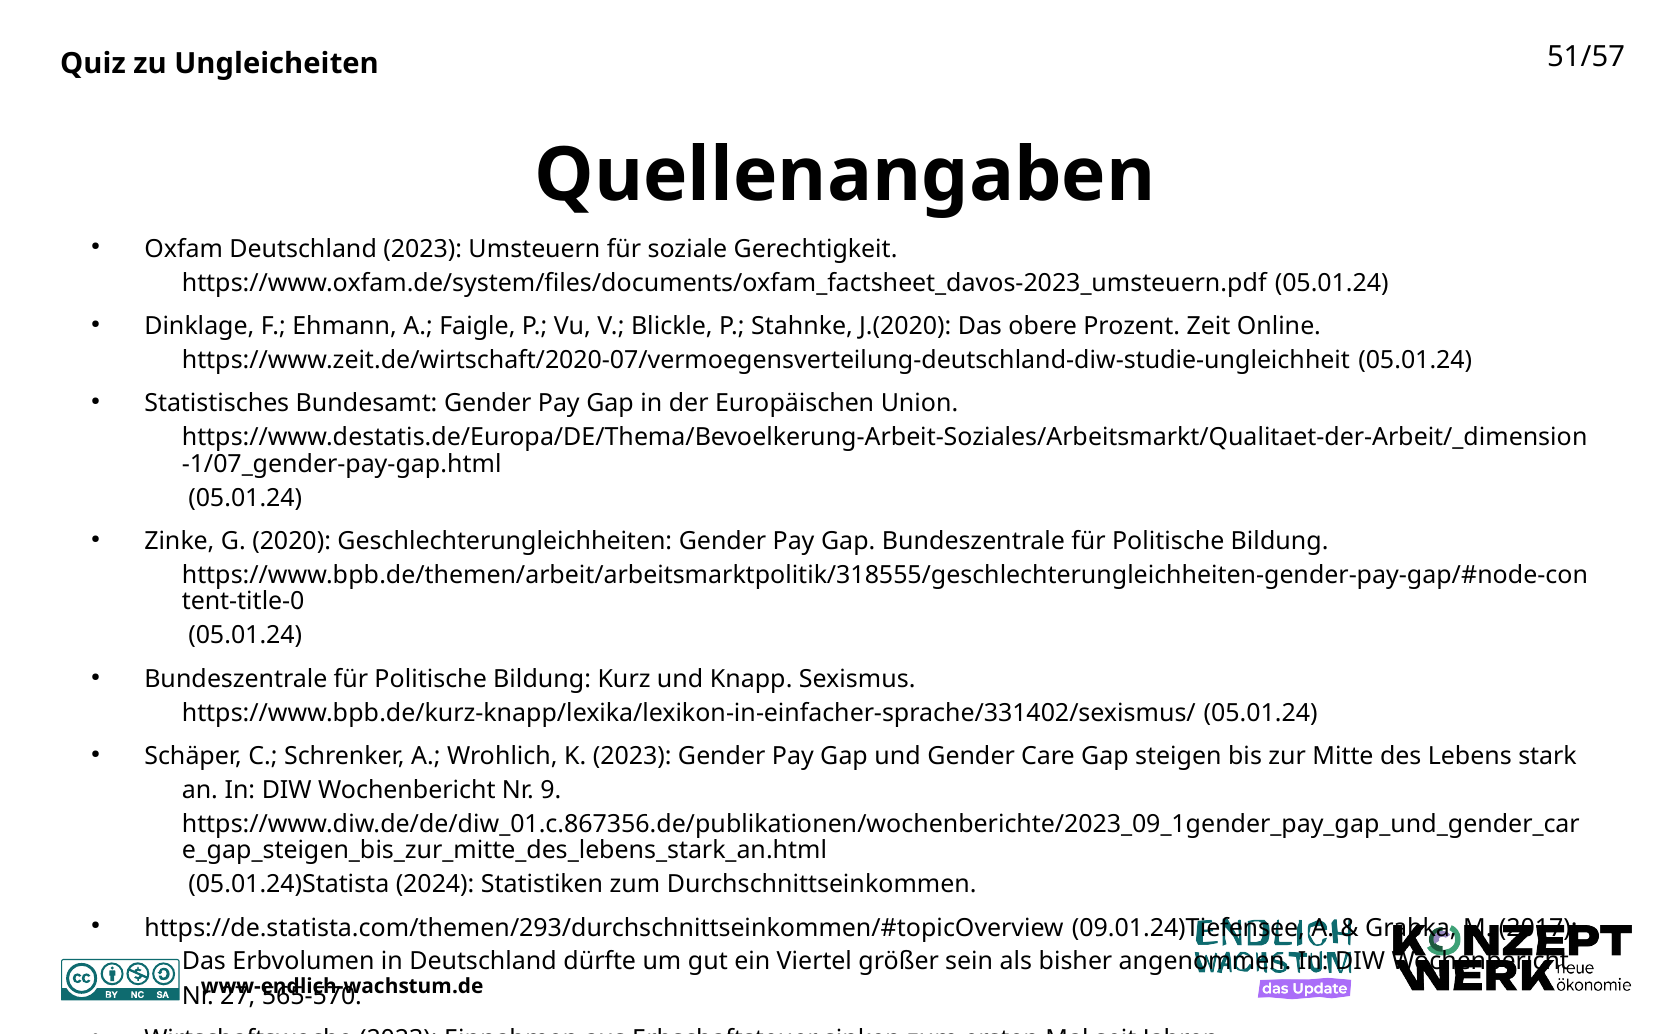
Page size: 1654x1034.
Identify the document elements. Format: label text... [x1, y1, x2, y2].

title Quellenangaben [101, 84, 1590, 230]
list Oxfam Deutschland (2023): Umsteuern für soziale Gerechtigkeit. https://www.oxfam.de/system/files/documents/oxfam_factsheet_davos-2023_umsteuern.pdf (05.01.24) Dinklage, F.; Ehmann, A.; Faigle, P.; Vu, V.; Blickle, P.; Stahnke, J.(2020): Das obere Prozent. Zeit Online. https://www.zeit.de/wirtschaft/2020-07/vermoegensverteilung-deutschland-diw-studie-ungleichheit (05.01.24) Statistisches Bundesamt: Gender Pay Gap in der Europäischen Union. https://www.destatis.de/Europa/DE/Thema/Bevoelkerung-Arbeit-Soziales/Arbeitsmarkt/Qualitaet-der-Arbeit/_dimension-1/07_gender-pay-gap.html (05.01.24) Zinke, G. (2020): Geschlechterungleichheiten: Gender Pay Gap. Bundeszentrale für Politische Bildung. https://www.bpb.de/themen/arbeit/arbeitsmarktpolitik/318555/geschlechterungleichheiten-gender-pay-gap/#node-content-title-0 (05.01.24) Bundeszentrale für Politische Bildung: Kurz und Knapp. Sexismus. https://www.bpb.de/kurz-knapp/lexika/lexikon-in-einfacher-sprache/331402/sexismus/ (05.01.24) Schäper, C.; Schrenker, A.; Wrohlich, K. (2023): Gender Pay Gap und Gender Care Gap steigen bis zur Mitte des Lebens stark an. In: DIW Wochenbericht Nr. 9. https://www.diw.de/de/diw_01.c.867356.de/publikationen/wochenberichte/2023_09_1gender_pay_gap_und_gender_care_gap_steigen_bis_zur_mitte_des_lebens_stark_an.html (05.01.24)Statista (2024): Statistiken zum Durchschnittseinkommen. https://de.statista.com/themen/293/durchschnittseinkommen/#topicOverview (09.01.24)Tiefensee, A. & Grabka, M. (2017): Das Erbvolumen in Deutschland dürfte um gut ein Viertel größer sein als bisher angenommen. In: DIW Wochenbericht Nr. 27, 565-570. Wirtschaftswoche (2023): Einnahmen aus Erbschaftsteuer sinken zum ersten Mal seit Jahren. https://www.wiwo.de/politik/deutschland/vermoegensuebertragung-einnahmen-aus-erbschaftsteuer-sinken-zum-ersten-mal-seit-jahren/29265462.html (05.01.24) [35, 230, 1591, 1034]
picture [1591, 917, 1636, 997]
